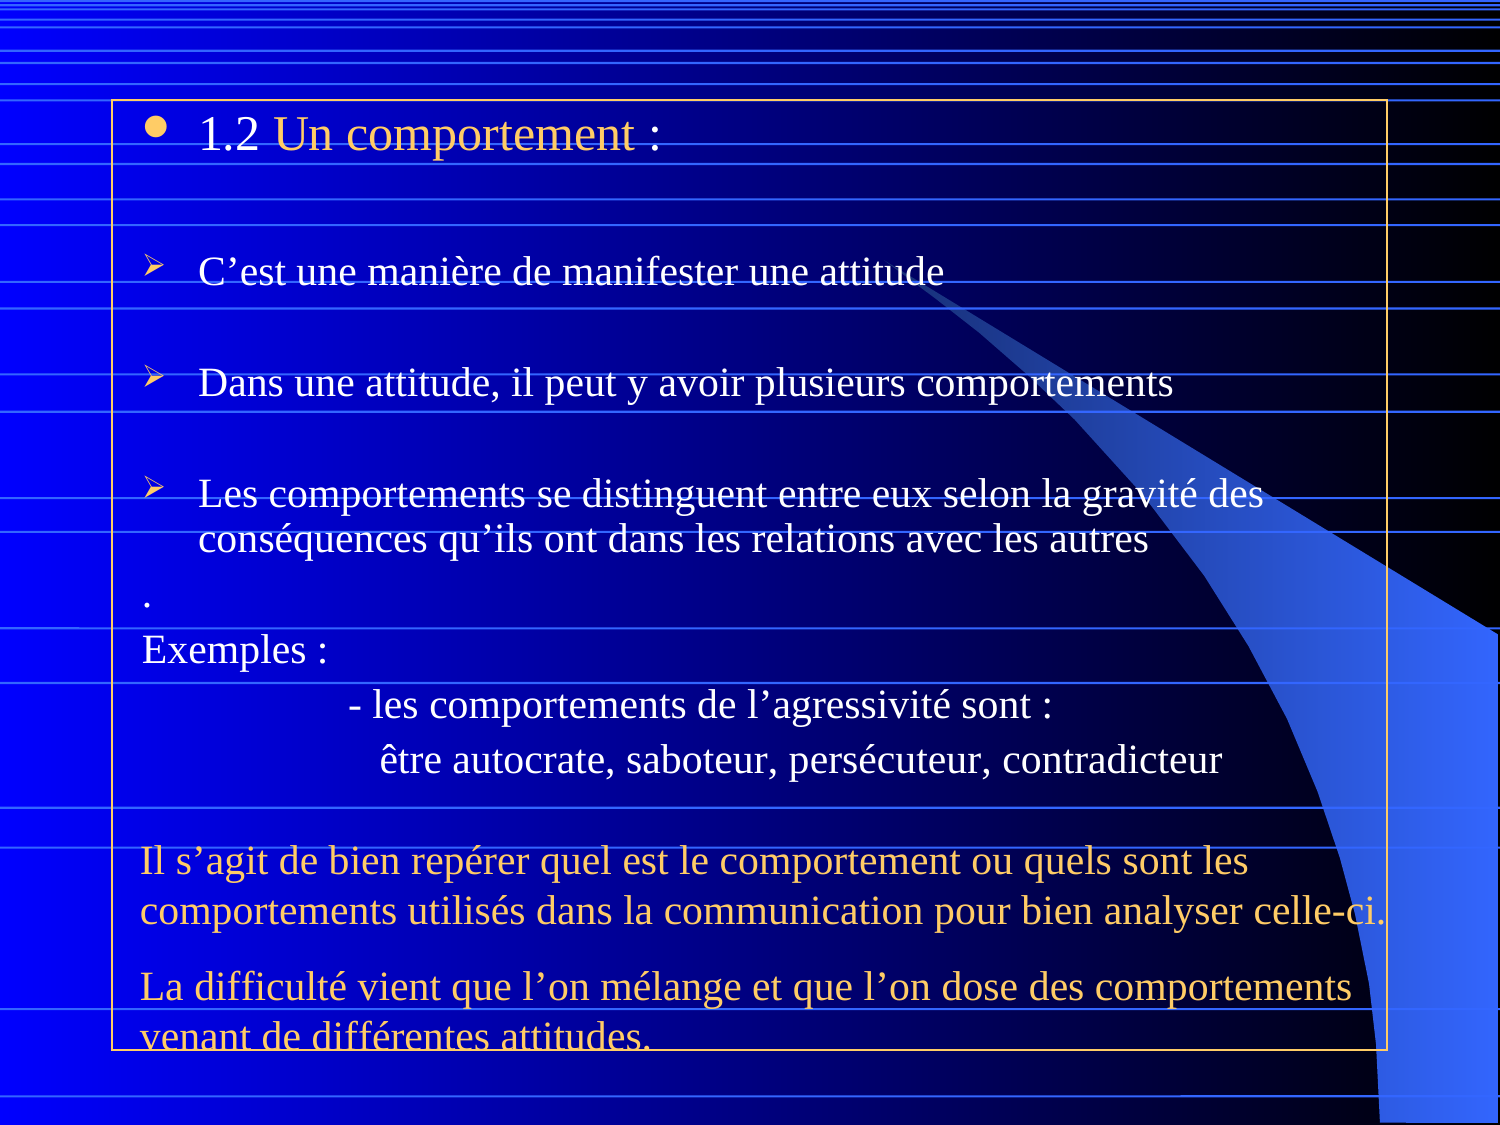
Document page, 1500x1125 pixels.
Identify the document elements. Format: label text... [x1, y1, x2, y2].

list 1.2 Un comportement : C’est une manière de manifester une attitude Dans une attitude, il peut y avoir plusieurs comportements Les comportements se distinguent entre eux selon la gravité des conséquences qu’ils ont dans les relations avec les autres . Exemples : - les comportements de l’agressivité sont : être autocrate, saboteur, persécuteur, contradicteur [111, 99, 1387, 1050]
text_box Il s’agit de bien repérer quel est le comportement ou quels sont les comportements utilisés dans la communication pour bien analyser celle-ci. La difficulté vient que l’on mélange et que l’on dose des comportements venant de différentes attitudes. [124, 825, 1413, 1067]
